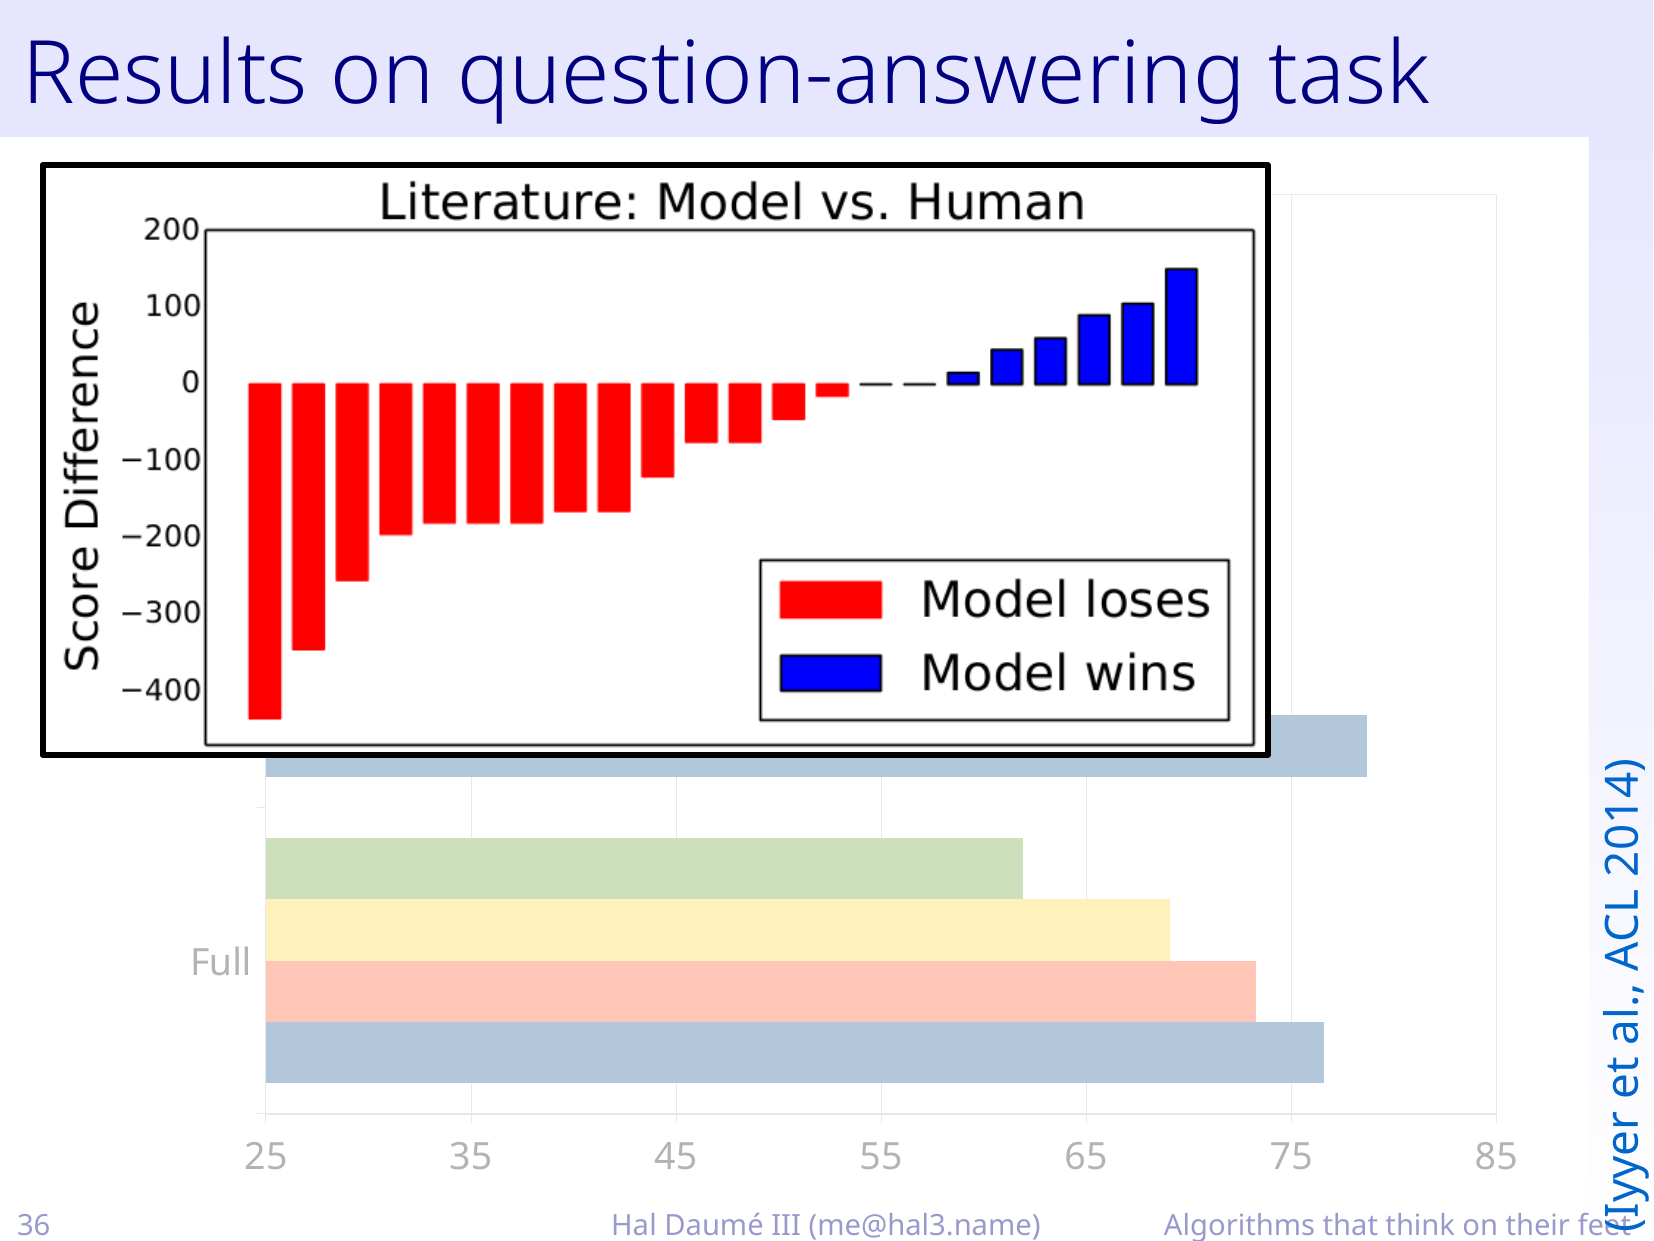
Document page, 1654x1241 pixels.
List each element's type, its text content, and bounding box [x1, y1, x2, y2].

text_box [90, 161, 1535, 1175]
chart [63, 173, 1549, 1201]
title Results on question-answering task [22, 8, 1639, 131]
picture [45, 168, 1265, 752]
text_box (Iyyer et al., ACL 2014) [1585, 688, 1648, 1236]
